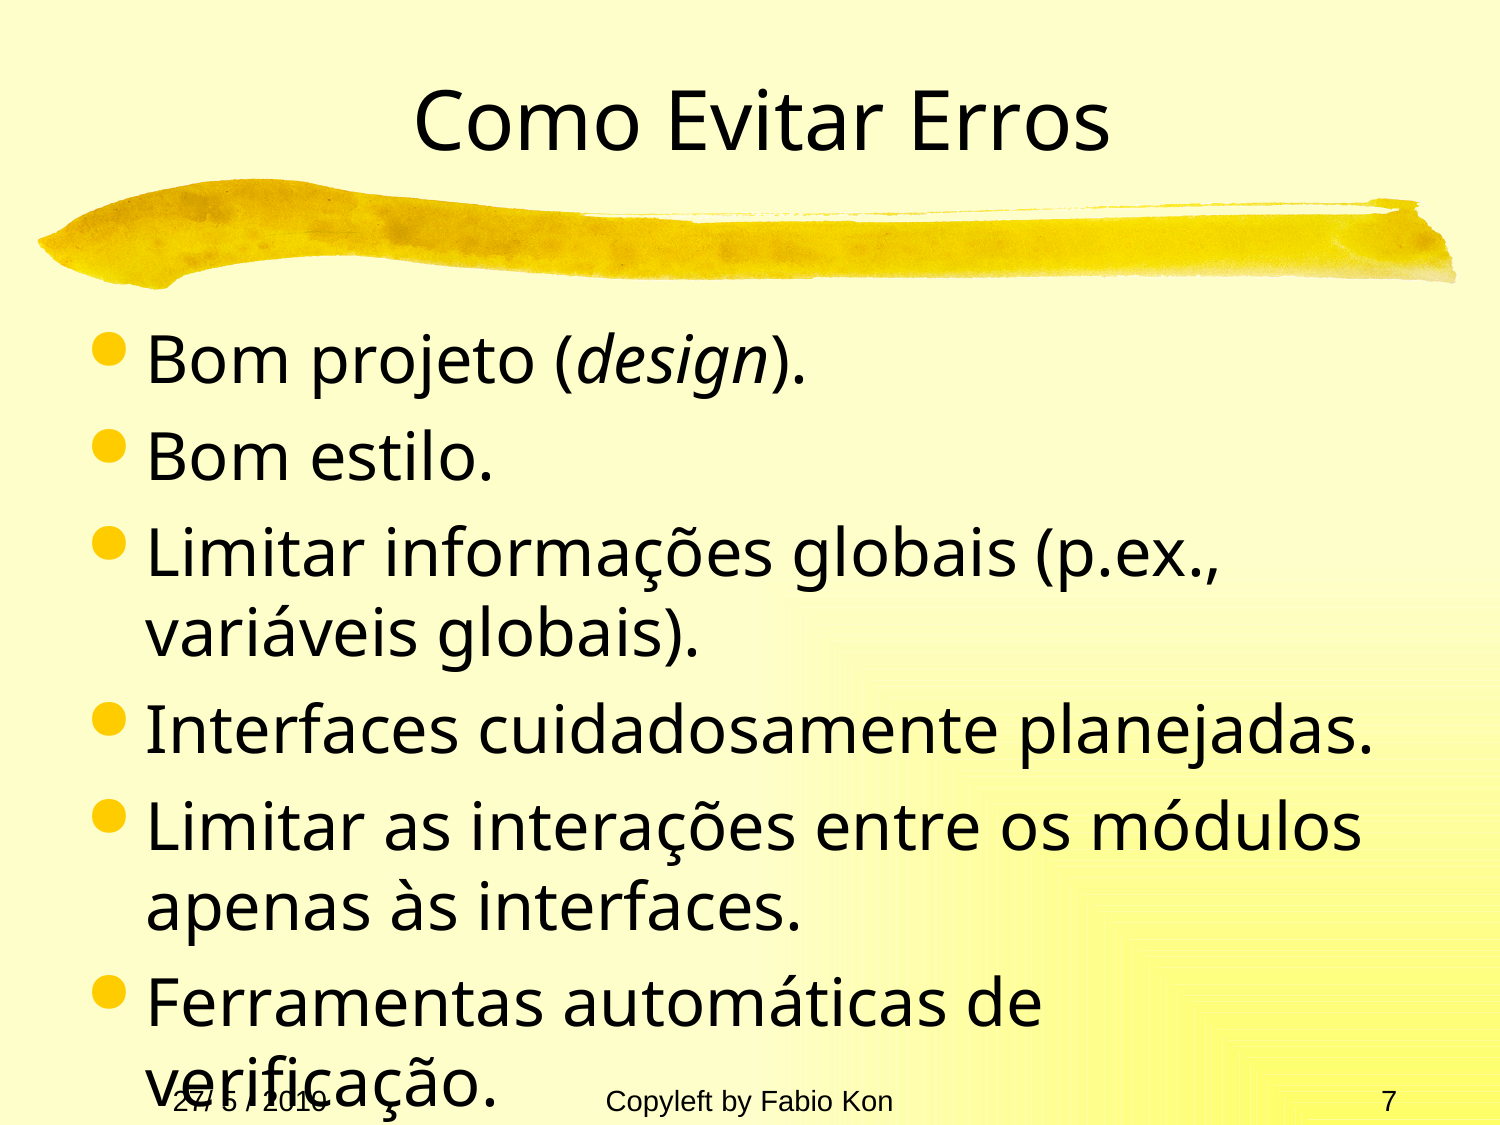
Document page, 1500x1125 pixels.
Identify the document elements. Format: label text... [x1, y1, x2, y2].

list Bom projeto (design). Bom estilo. Limitar informações globais (p.ex., variáveis globais). Interfaces cuidadosamente planejadas. Limitar as interações entre os módulos apenas às interfaces. Ferramentas automáticas de verificação. [74, 309, 1417, 1076]
picture [24, 174, 1463, 297]
title Como Evitar Erros [125, 12, 1401, 175]
